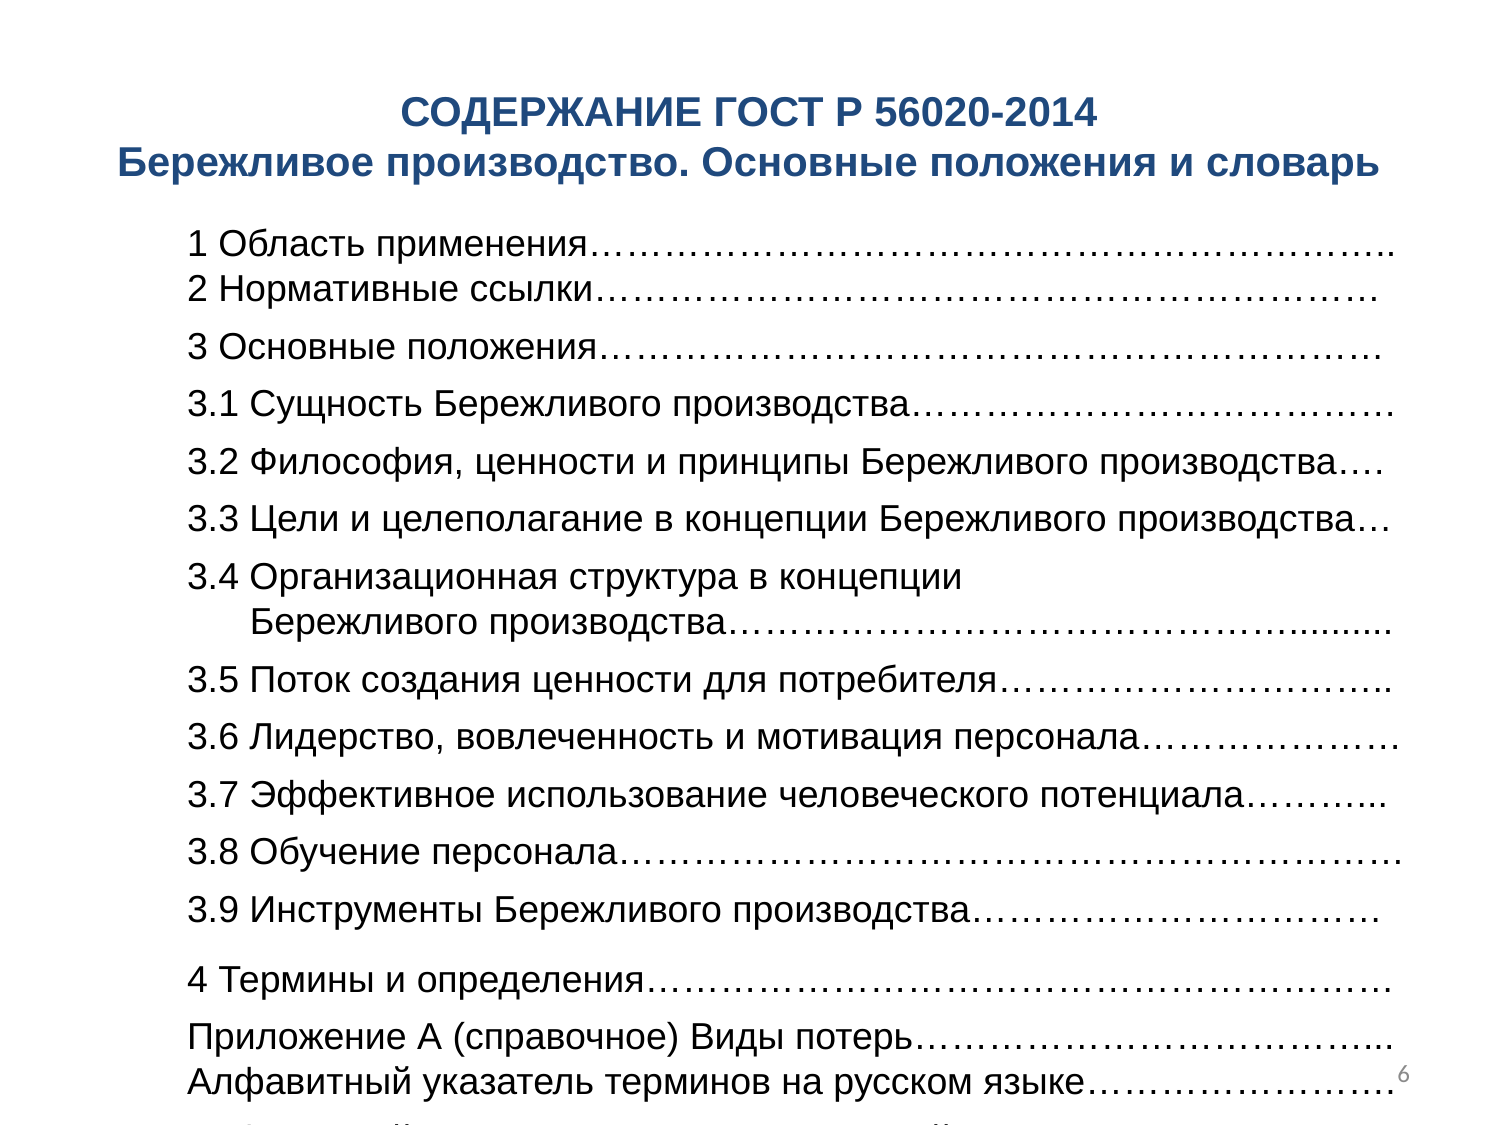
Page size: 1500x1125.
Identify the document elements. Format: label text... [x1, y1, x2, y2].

text_box <номер> [1074, 1087, 1425, 1103]
text_box СОДЕРЖАНИЕ ГОСТ Р 56020-2014 Бережливое производство. Основные положения и словарь [102, 77, 1396, 192]
text_box 1 Область применения……………………………………………………….. 2 Нормативные ссылки……………………………………………………… 3 Основные положения……………………………………………………… 3.1 Сущность Бережливого производства………………………………… 3.2 Философия, ценности и принципы Бережливого производства…. 3.3 Цели и целеполагание в концепции Бережливого производства… 3.4 Организационная структура в концепции Бережливого производства……………………………………….......... 3.5 Поток создания ценности для потребителя………………………….. 3.6 Лидерство, вовлеченность и мотивация персонала………………… 3.7 Эффективное использование человеческого потенциала………... 3.8 Обучение персонала……………………………………………………… 3.9 Инструменты Бережливого производства…………………………… 4 Термины и определения…………………………………………………… Приложение А (справочное) Виды потерь………………………………... Алфавитный указатель терминов на русском языке……………………. Алфавитный указатель терминов на английском языке……………….. Библиография………………………………………………………………….. [172, 212, 1499, 1087]
